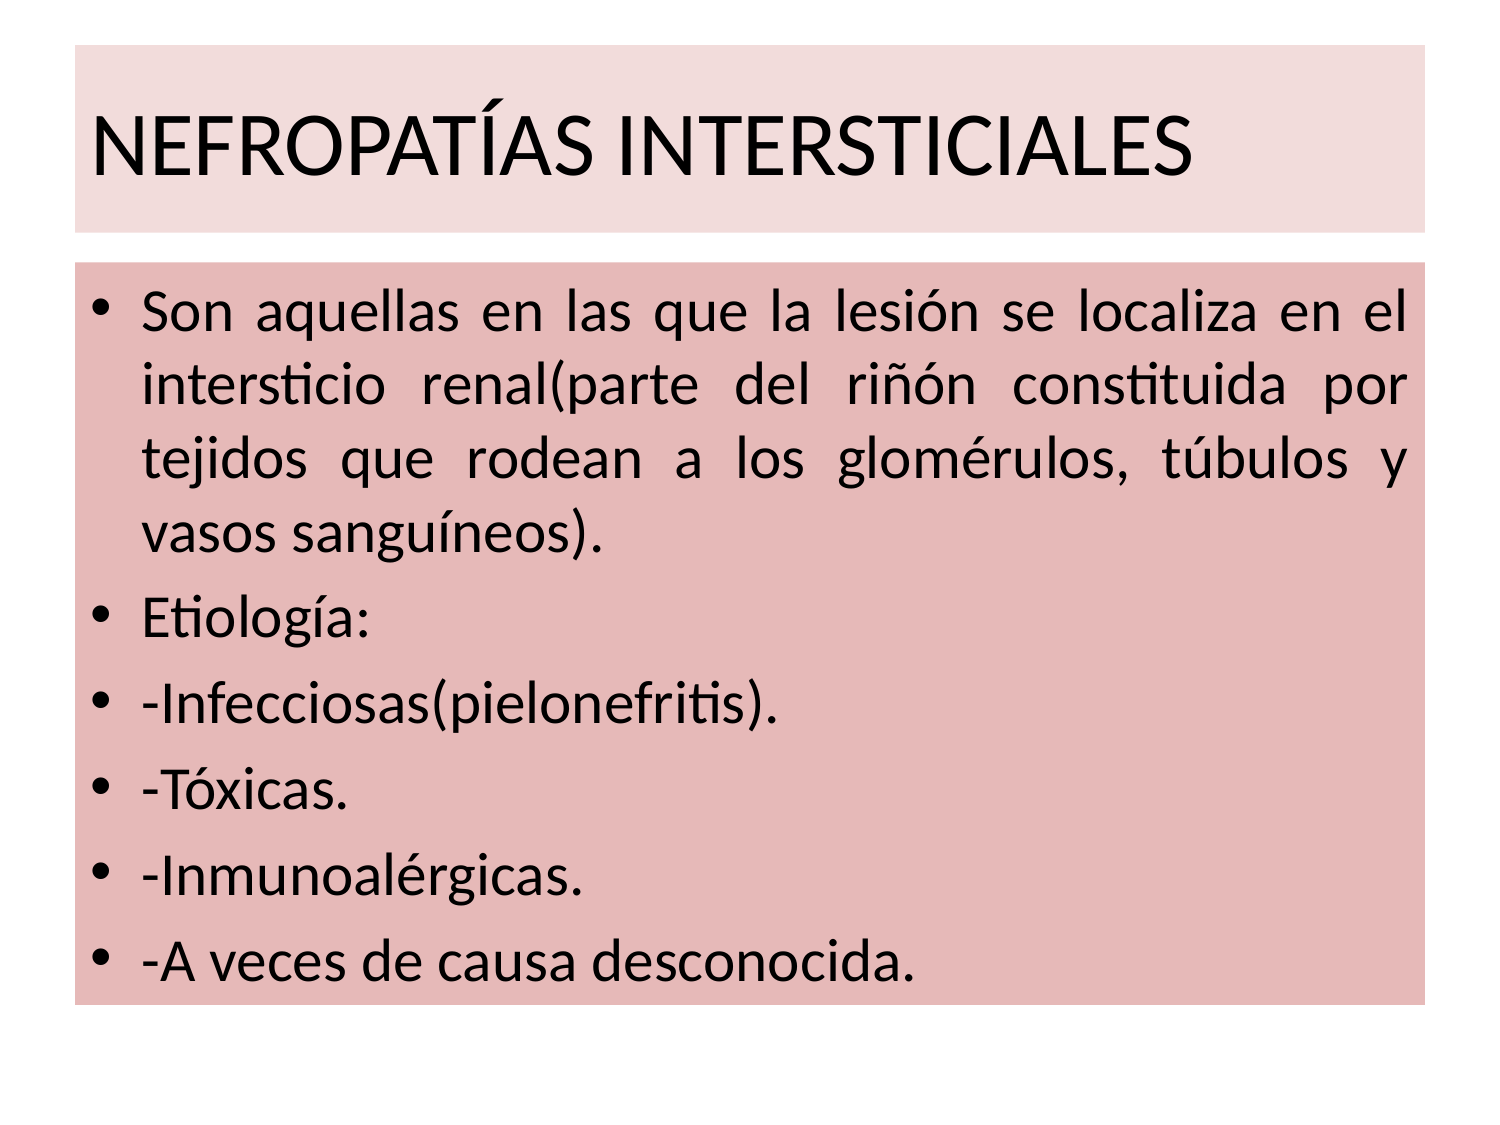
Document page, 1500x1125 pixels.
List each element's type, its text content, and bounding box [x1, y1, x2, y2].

list Son aquellas en las que la lesión se localiza en el intersticio renal(parte del riñón constituida por tejidos que rodean a los glomérulos, túbulos y vasos sanguíneos). Etiología: -Infecciosas(pielonefritis). -Tóxicas. -Inmunoalérgicas. -A veces de causa desconocida. [75, 262, 1425, 1005]
title NEFROPATÍAS INTERSTICIALES [75, 45, 1425, 233]
